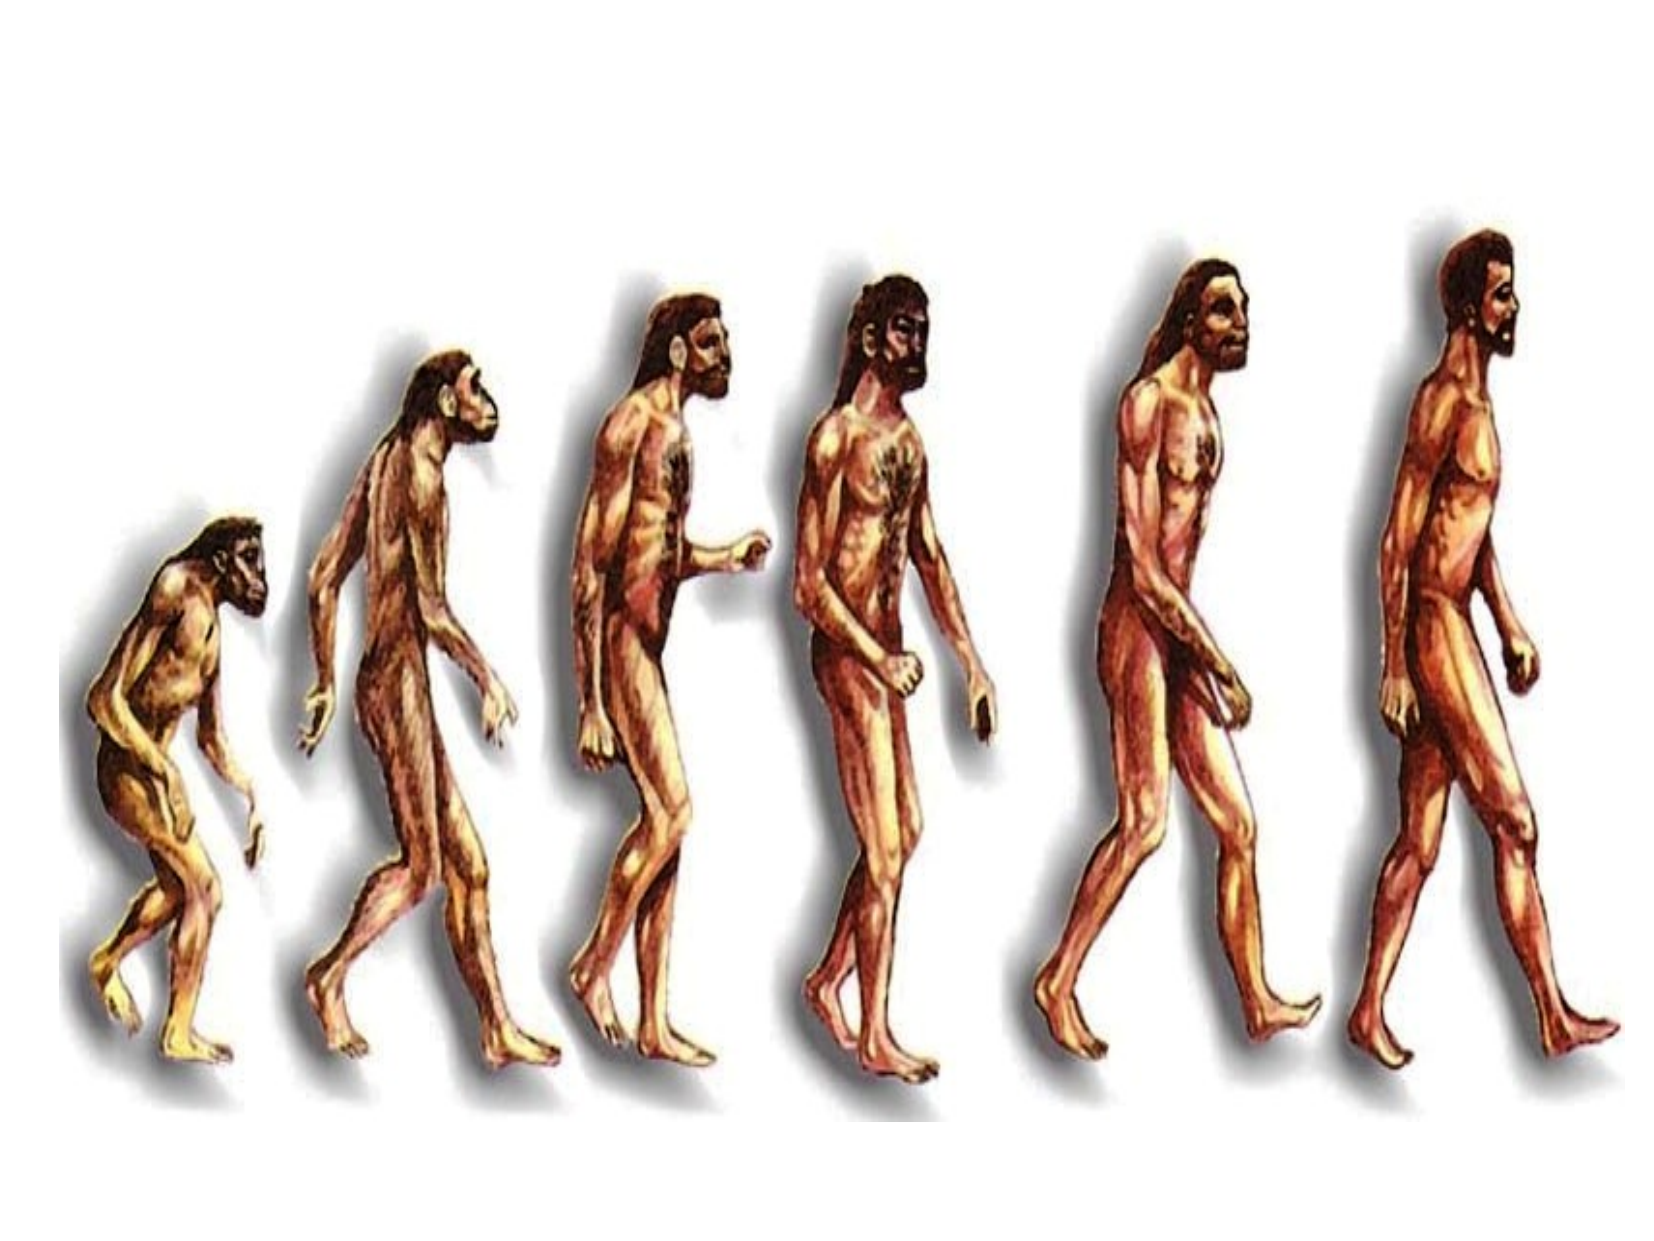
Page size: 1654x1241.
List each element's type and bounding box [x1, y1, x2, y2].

picture [59, 177, 1625, 1123]
